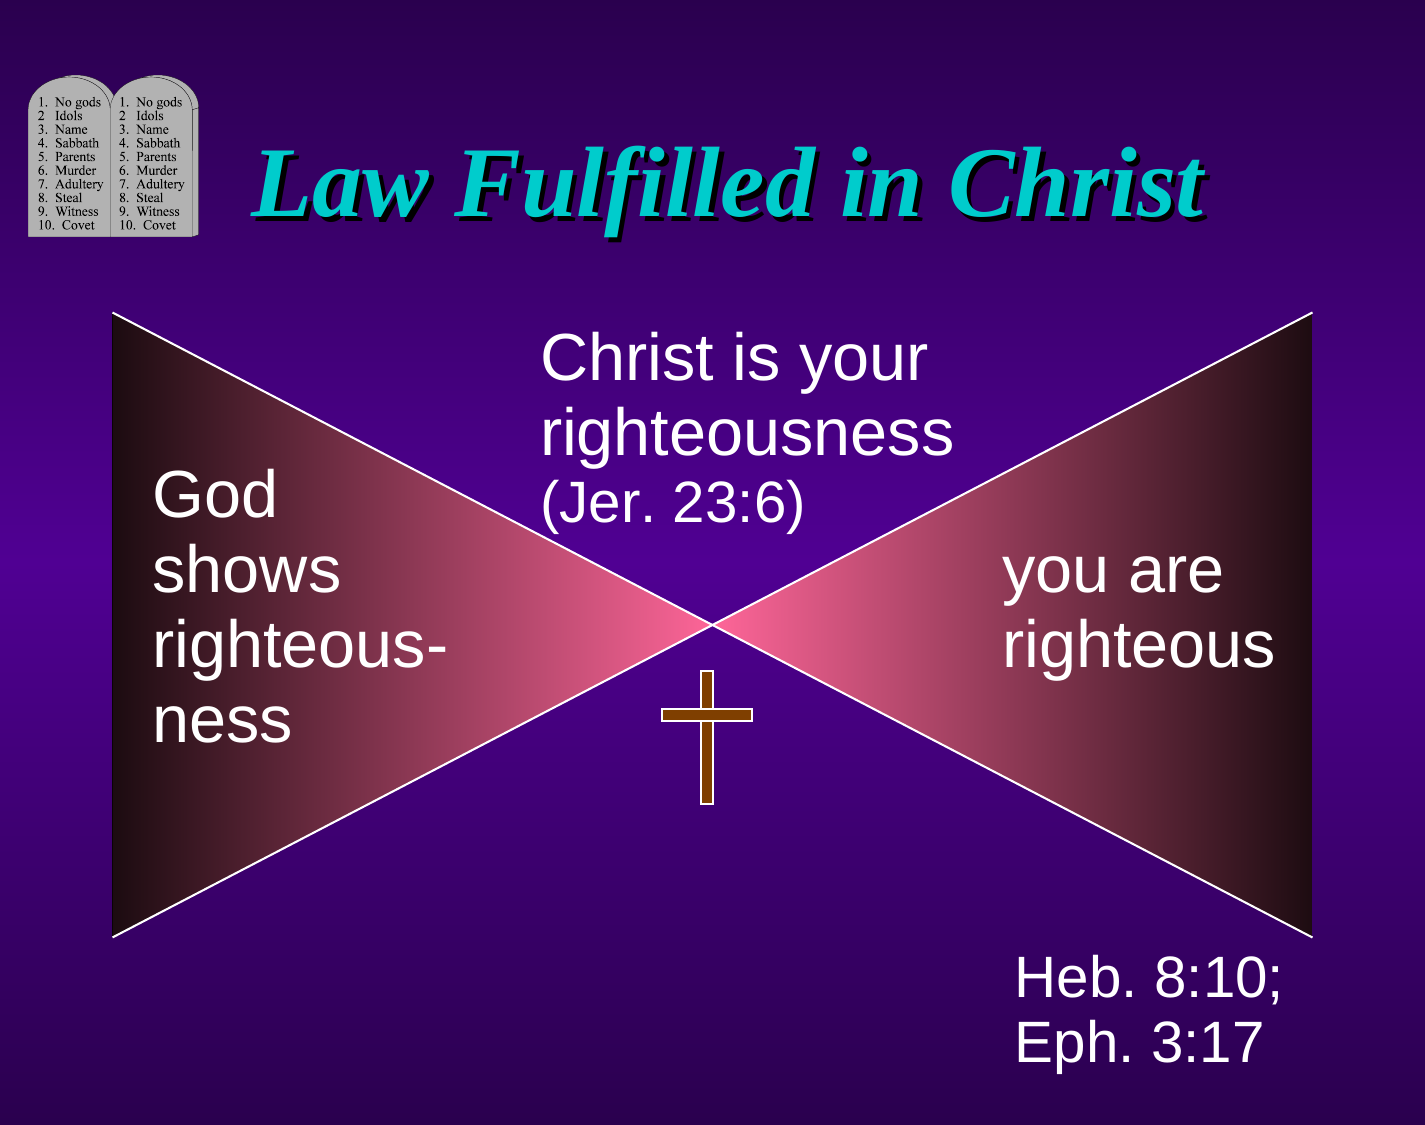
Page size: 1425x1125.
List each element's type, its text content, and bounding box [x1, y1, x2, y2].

text_box [488, 510, 708, 740]
title Law Fulfilled in Christ [237, 78, 1319, 288]
text_box Heb. 8:10; Eph. 3:17 [999, 937, 1338, 1083]
text_box [661, 671, 753, 804]
text_box [1025, 314, 1313, 524]
text_box you are righteous [987, 524, 1325, 690]
text_box [717, 543, 1313, 936]
text_box Christ is your righteousness (Jer. 23:6) [524, 312, 1025, 543]
text_box [112, 314, 439, 936]
text_box God shows righteous-ness [137, 449, 488, 765]
